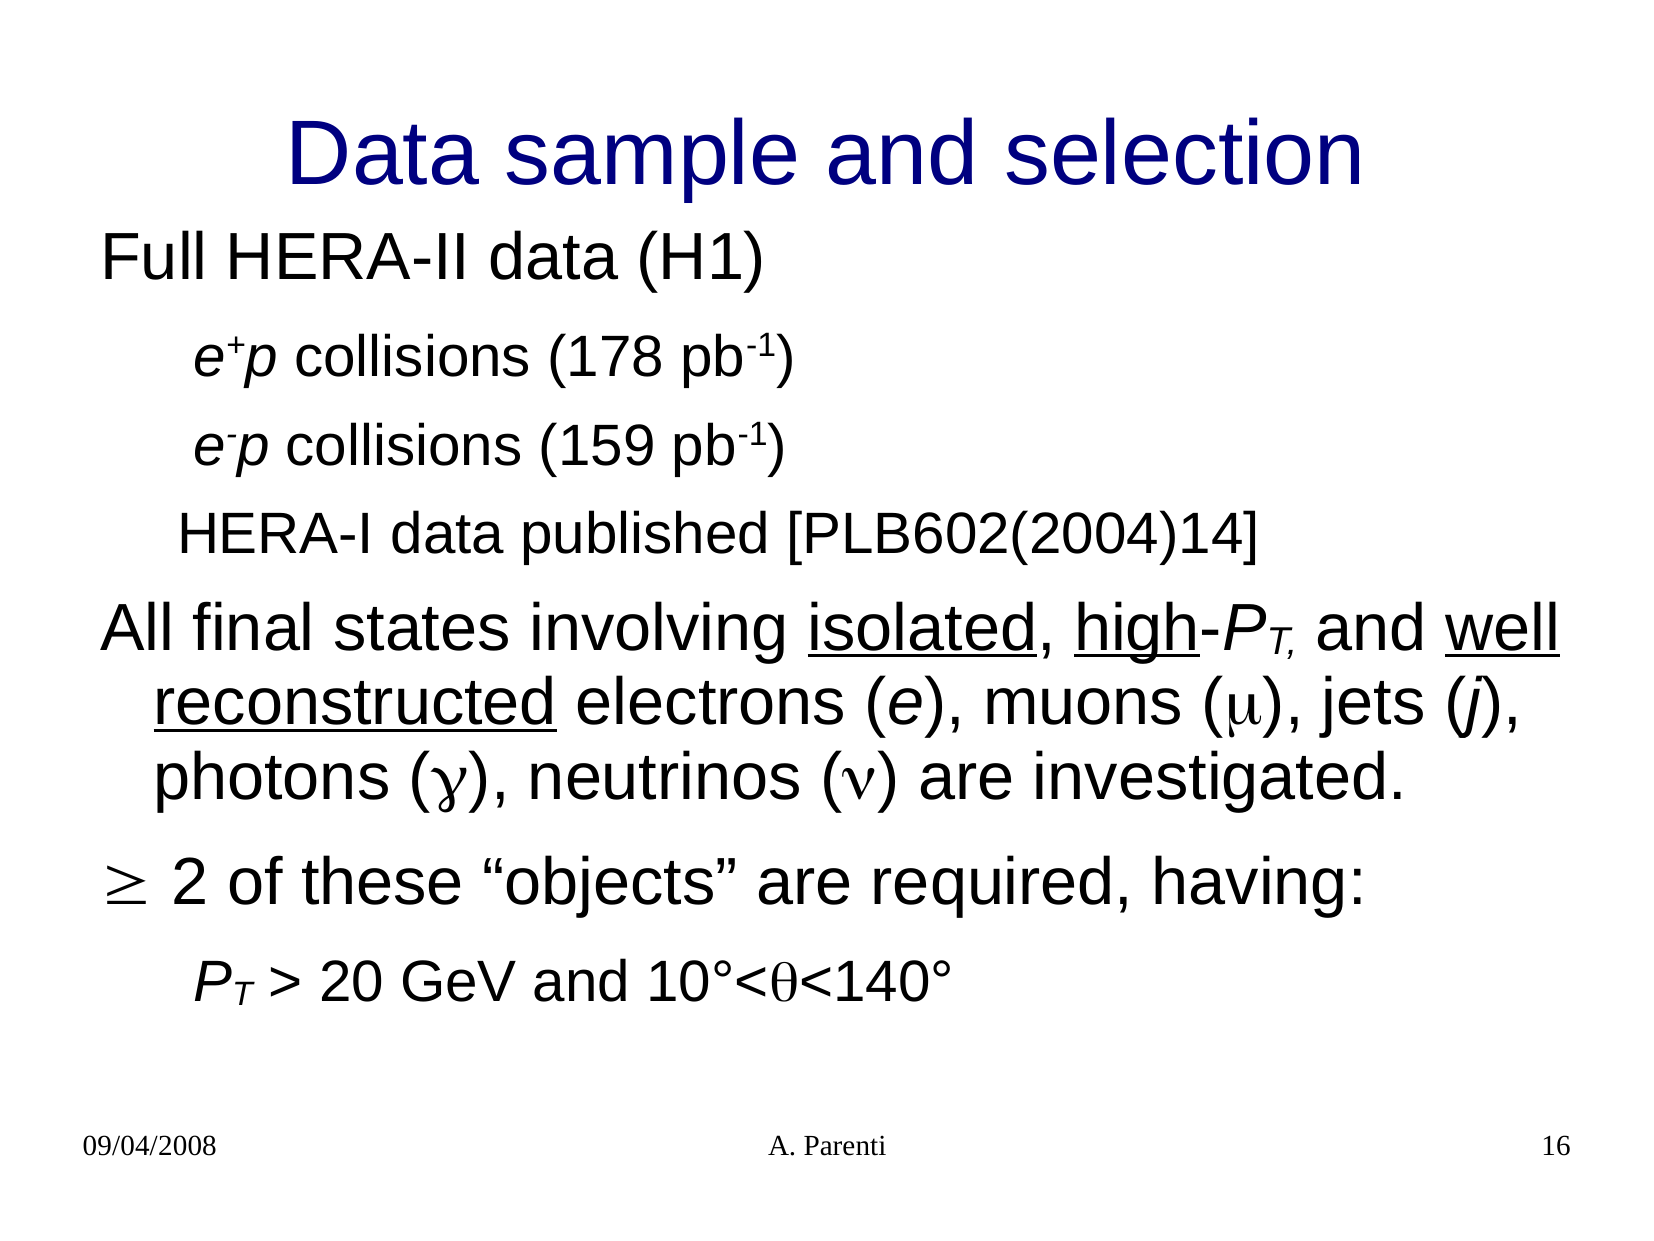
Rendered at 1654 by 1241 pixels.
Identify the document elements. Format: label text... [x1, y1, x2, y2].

list Full HERA-II data (H1) e+p collisions (178 pb-1) e-p collisions (159 pb-1) HERA-I data published [PLB602(2004)14] All final states involving isolated, high-PT, and well reconstructed electrons (e), muons (m), jets (j), photons (g), neutrinos (n) are investigated.  2 of these “objects” are required, having: PT > 20 GeV and 10°<q<140° [82, 219, 1571, 1136]
title Data sample and selection [82, 49, 1571, 219]
